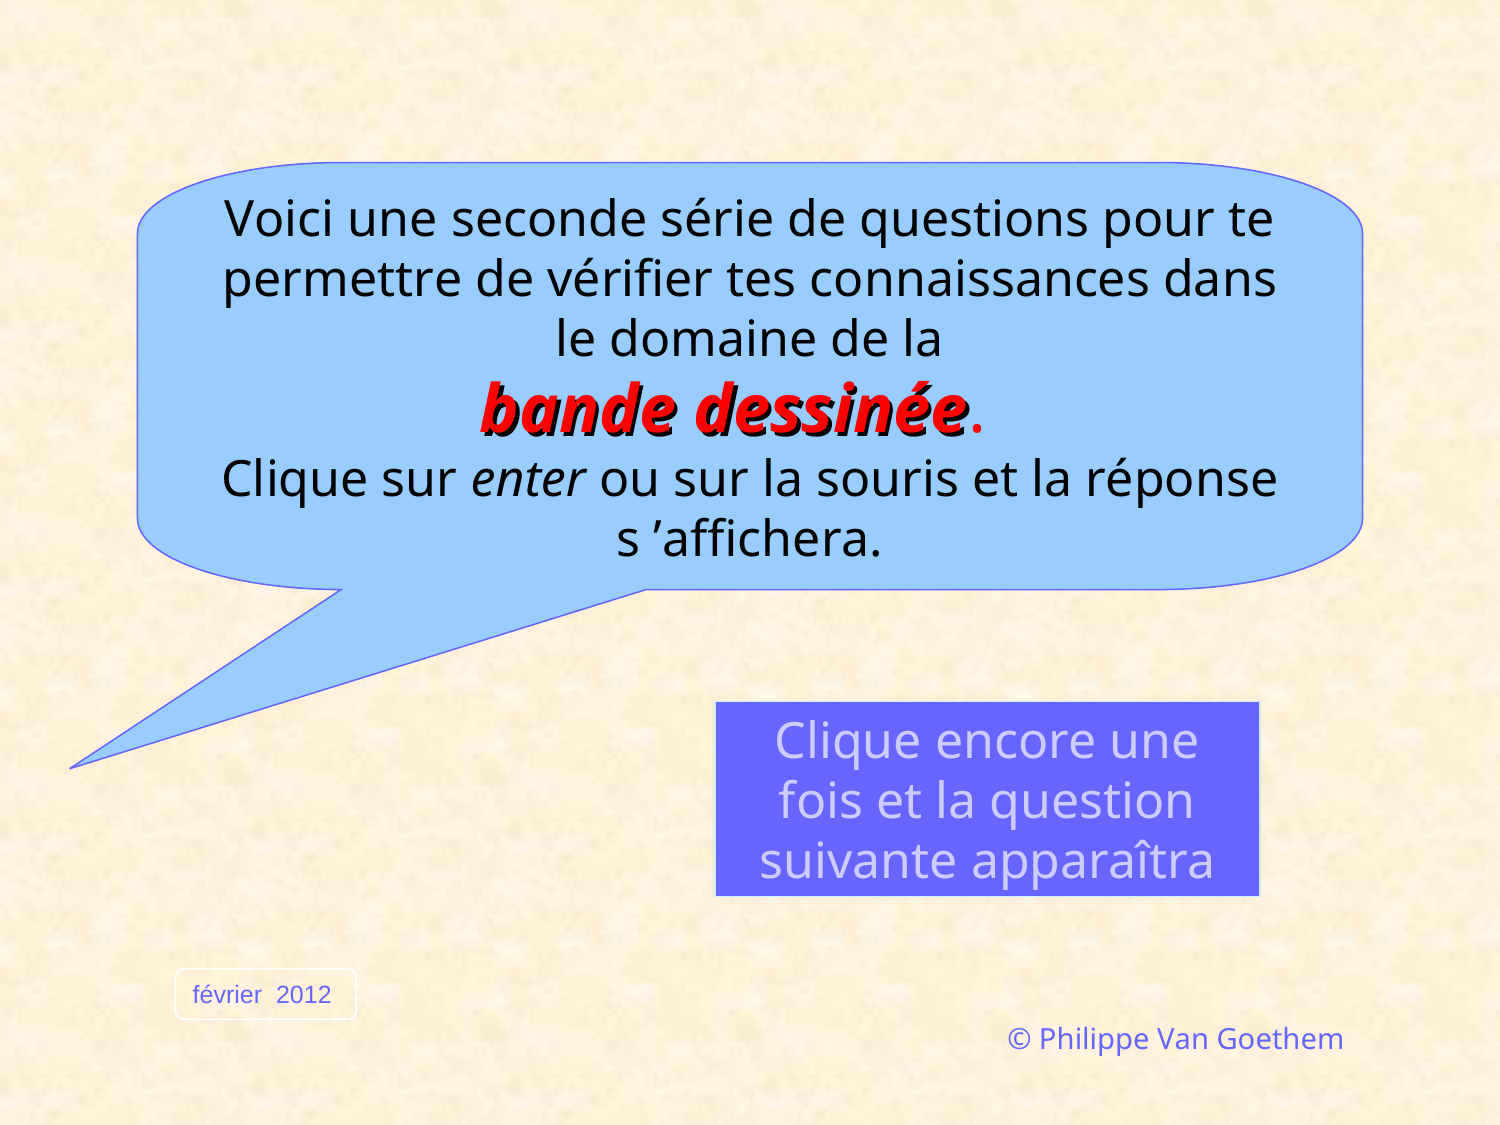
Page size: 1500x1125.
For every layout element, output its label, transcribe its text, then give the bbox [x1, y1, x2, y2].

text_box © Philippe Van Goethem [992, 1012, 1360, 1063]
text_box février 2012 [175, 968, 357, 1020]
text_box Voici une seconde série de questions pour te permettre de vérifier tes connaissances dans le domaine de la bande dessinée. Clique sur enter ou sur la souris et la réponse s ’affichera. [69, 162, 1363, 769]
picture [0, 0, 1500, 1125]
text_box Clique encore une fois et la question suivante apparaîtra [714, 701, 1261, 897]
